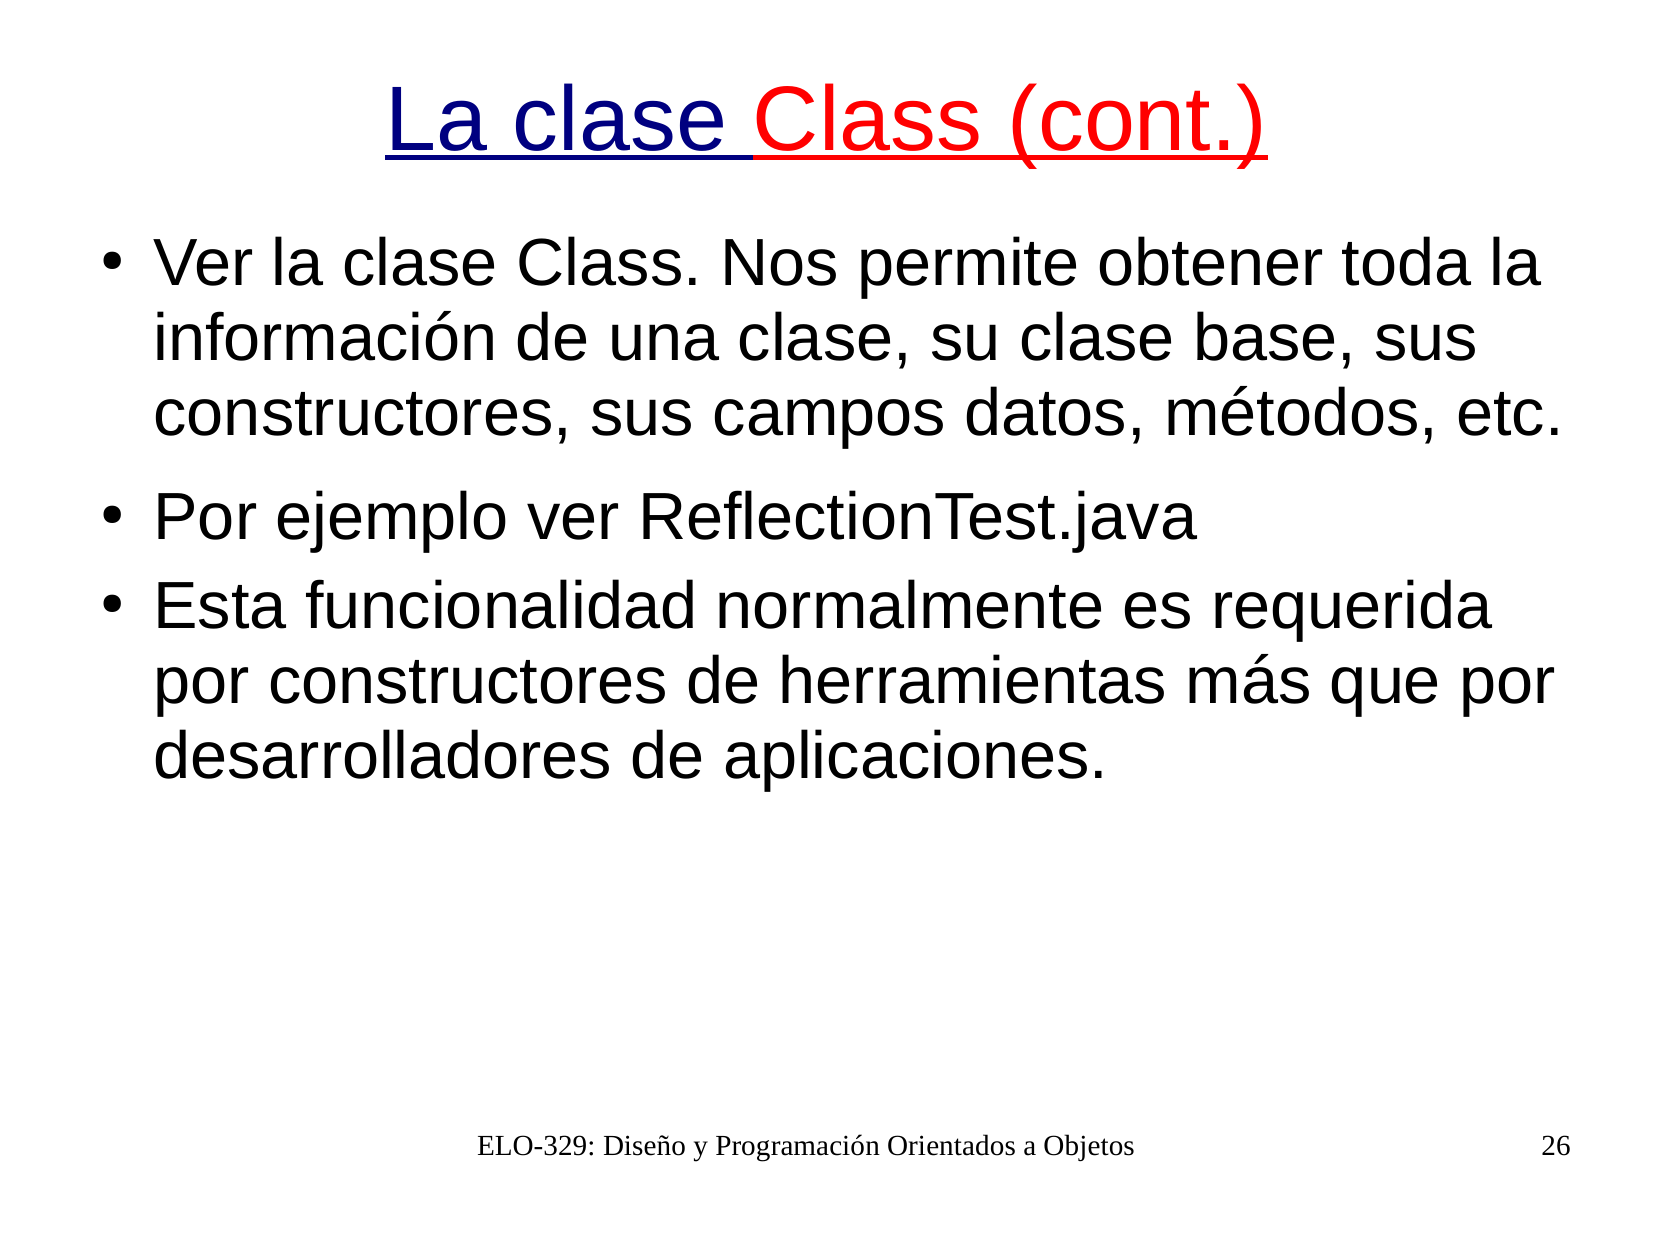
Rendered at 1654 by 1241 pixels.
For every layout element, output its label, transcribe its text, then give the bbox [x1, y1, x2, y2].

title La clase Class (cont.)‏ [82, 49, 1571, 188]
list Ver la clase Class. Nos permite obtener toda la información de una clase, su clase base, sus constructores, sus campos datos, métodos, etc. Por ejemplo ver ReflectionTest.java Esta funcionalidad normalmente es requerida por constructores de herramientas más que por desarrolladores de aplicaciones. [82, 225, 1571, 1126]
